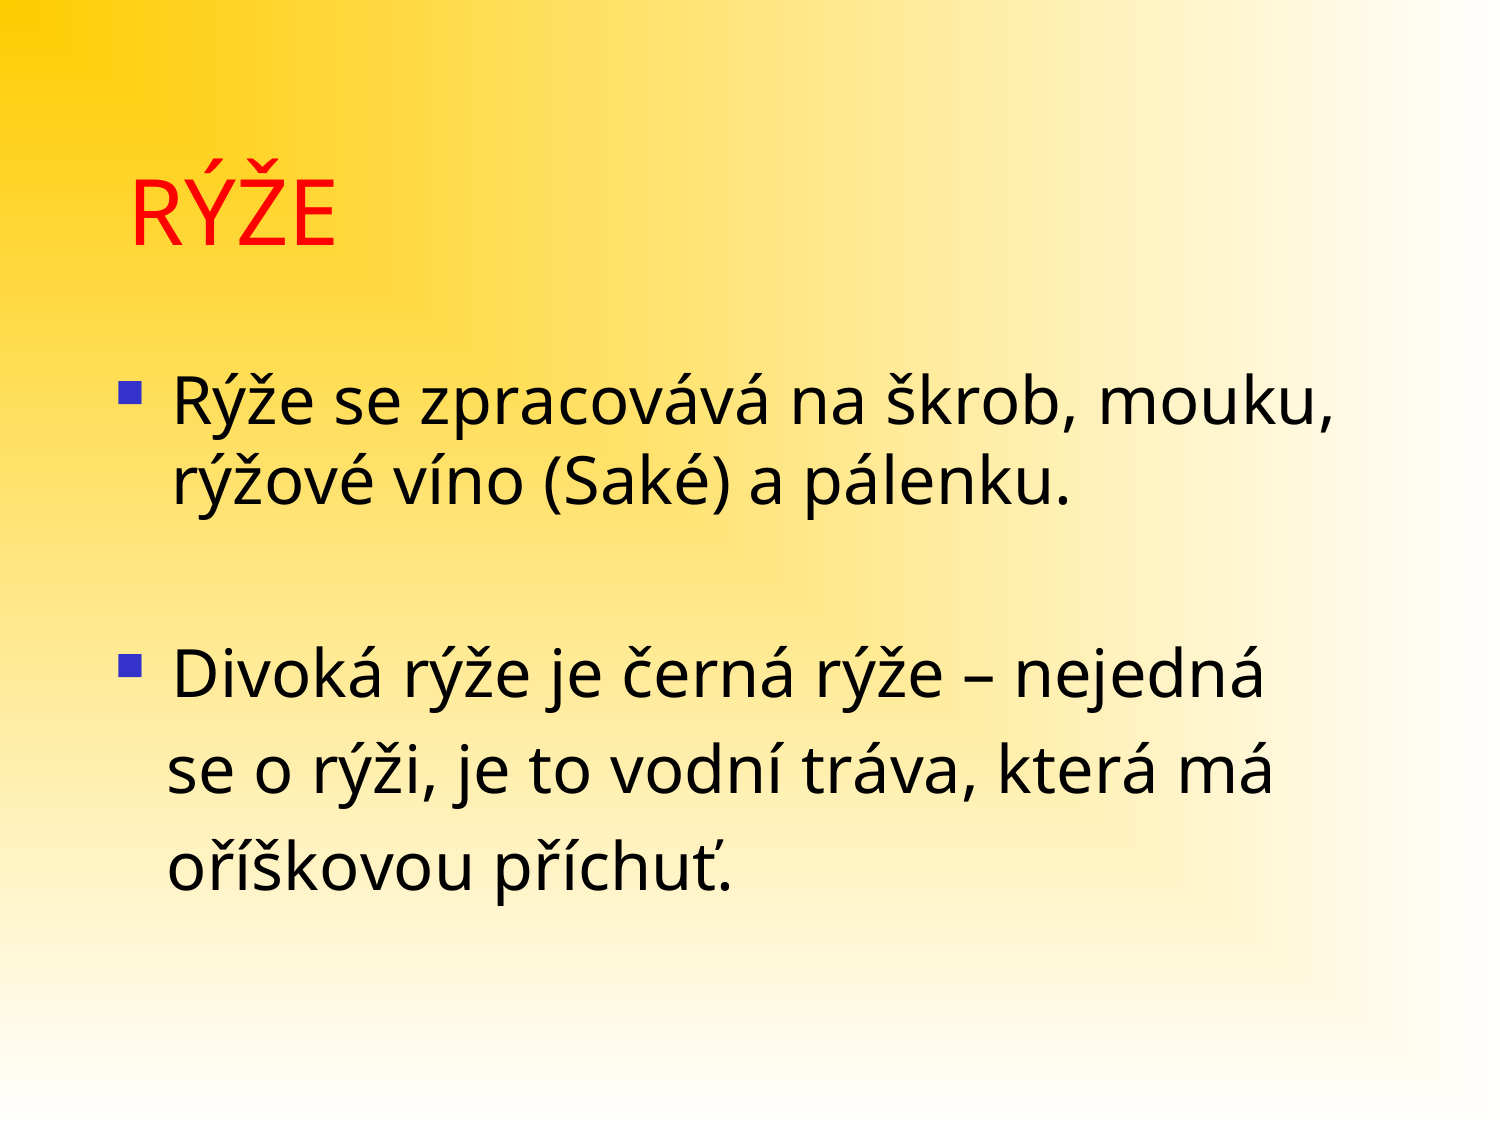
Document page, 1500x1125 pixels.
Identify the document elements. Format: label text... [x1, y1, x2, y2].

list Rýže se zpracovává na škrob, mouku, rýžové víno (Saké) a pálenku. Divoká rýže je černá rýže – nejedná se o rýži, je to vodní tráva, která má oříškovou příchuť. [100, 350, 1388, 1026]
title RÝŽE [112, 30, 1391, 271]
picture [0, 0, 1500, 1125]
